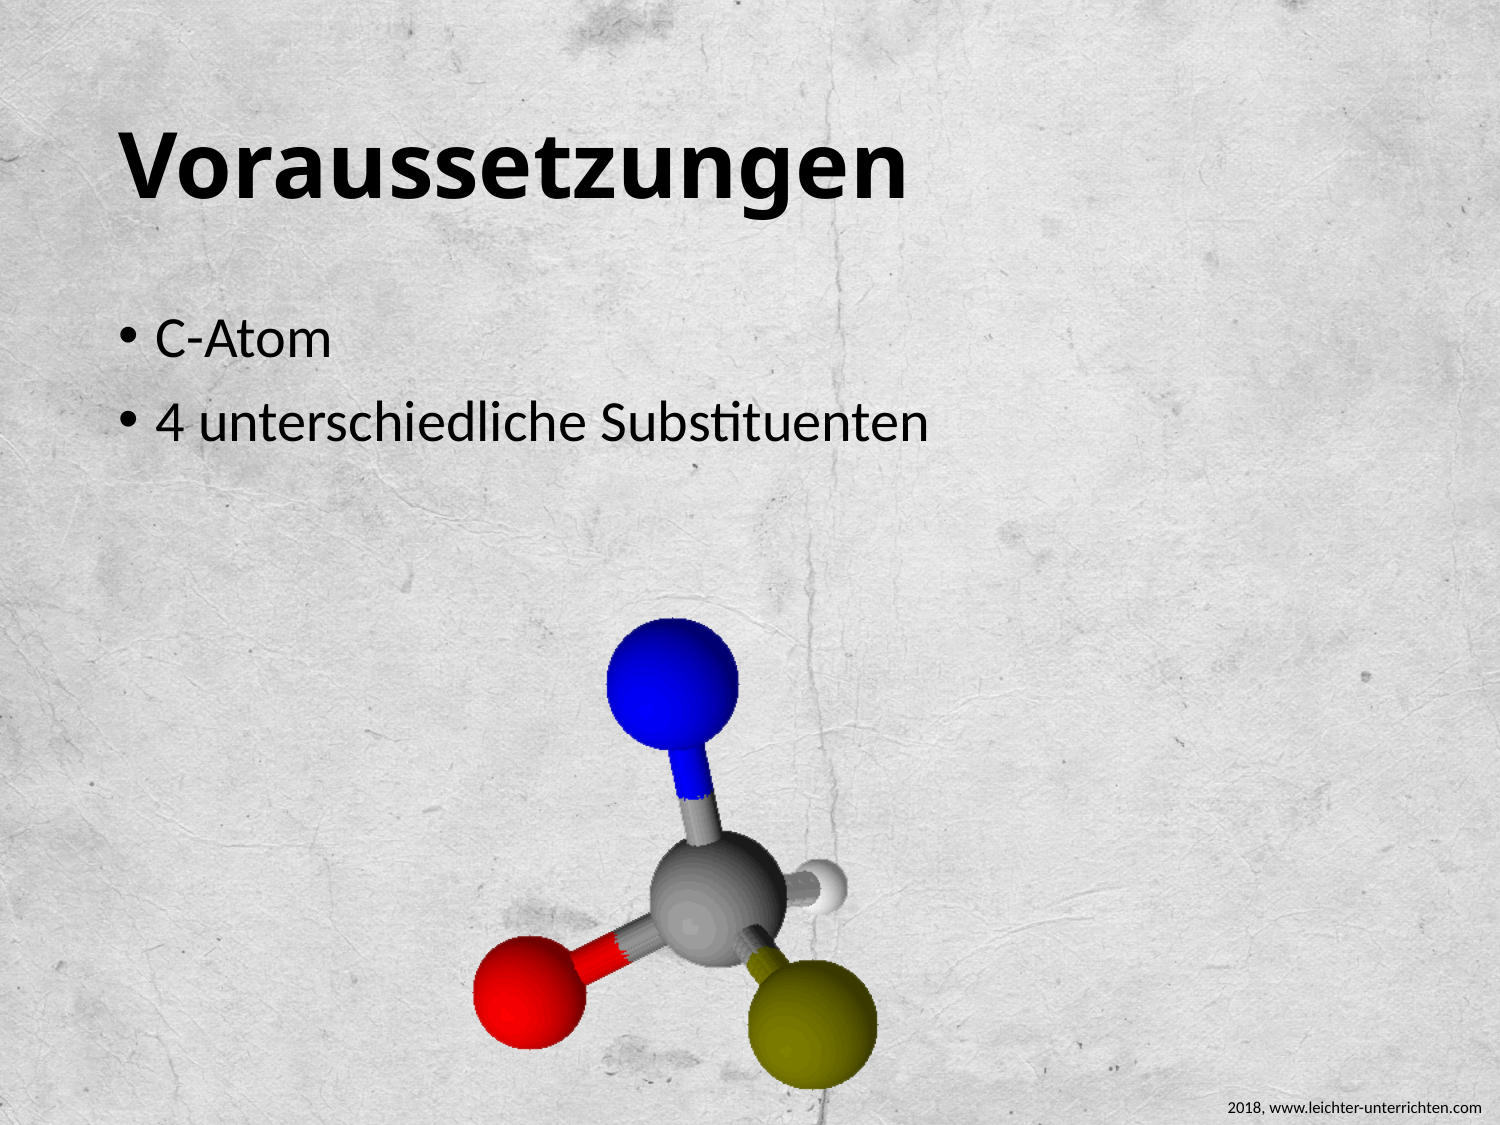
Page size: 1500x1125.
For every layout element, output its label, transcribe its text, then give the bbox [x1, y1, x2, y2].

list C-Atom 4 unterschiedliche Substituenten [103, 299, 1397, 1014]
picture [0, 0, 1500, 1125]
title Voraussetzungen [103, 59, 1397, 278]
